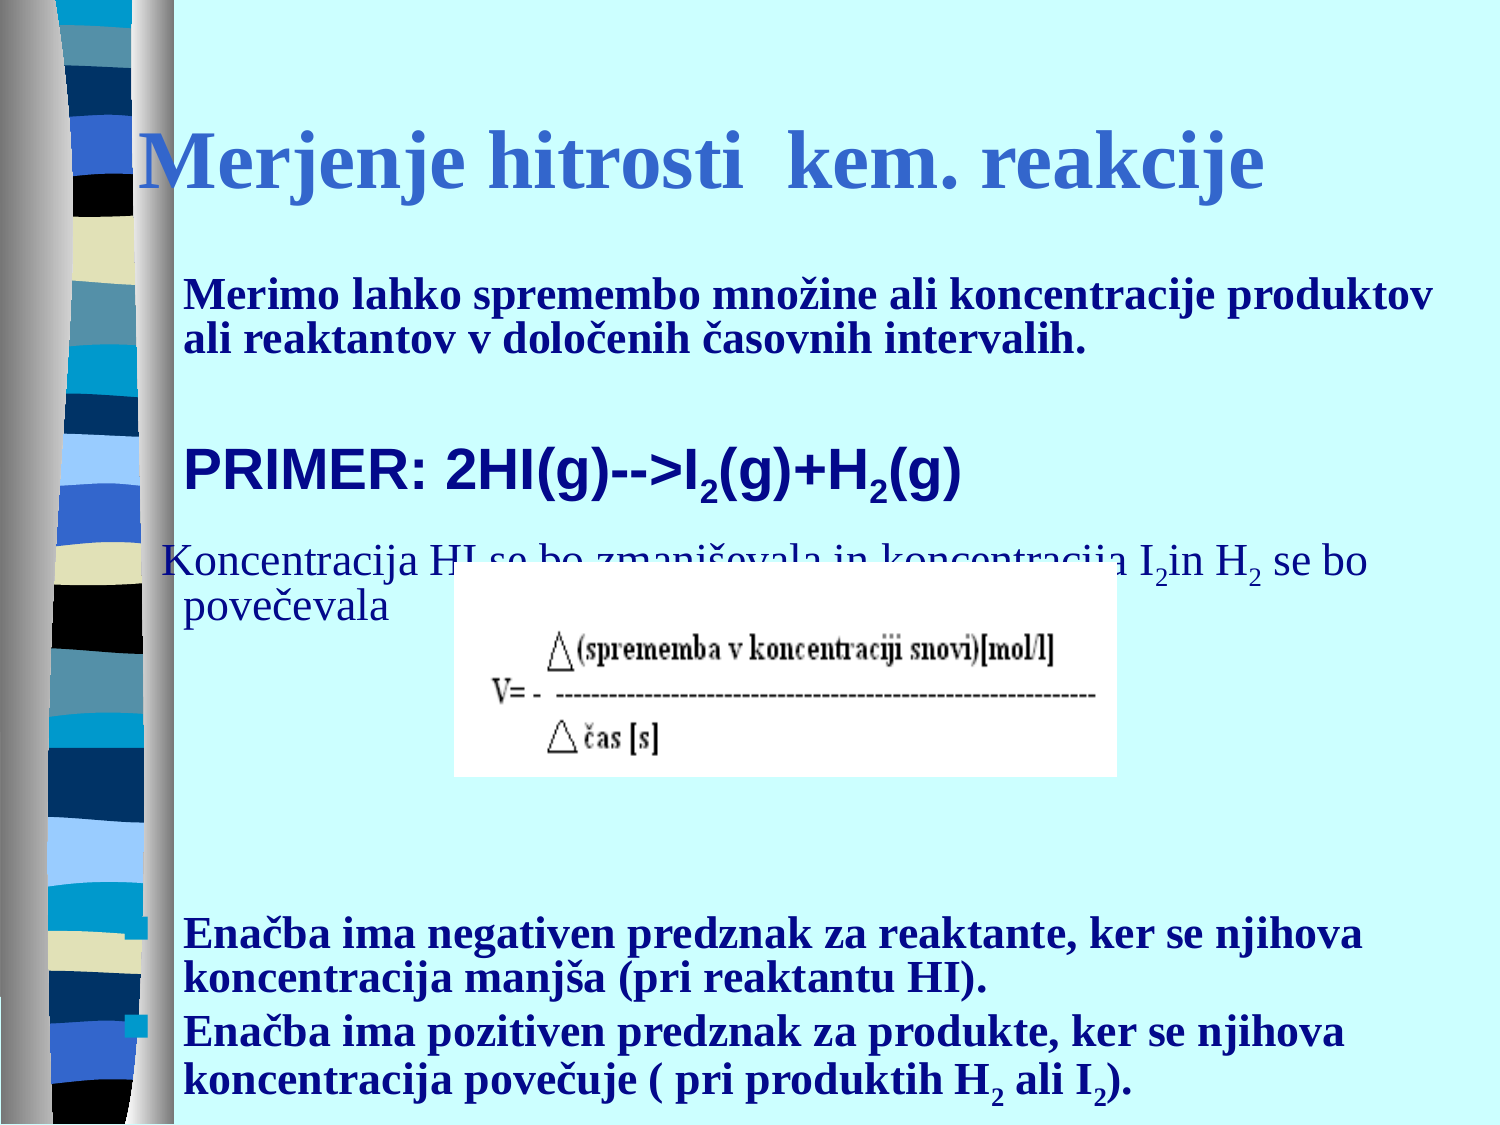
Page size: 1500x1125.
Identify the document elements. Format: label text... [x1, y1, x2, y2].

list Merimo lahko spremembo množine ali koncentracije produktov ali reaktantov v določenih časovnih intervalih. PRIMER: 2HI(g)-->I2(g)+H2(g) Koncentracija HI se bo zmanjševala in koncentracija I2in H2 se bo povečevala Enačba ima negativen predznak za reaktante, ker se njihova koncentracija manjša (pri reaktantu HI). Enačba ima pozitiven predznak za produkte, ker se njihova koncentracija povečuje ( pri produktih H2 ali I2). [112, 267, 1468, 1083]
picture [454, 562, 1117, 778]
title Merjenje hitrosti kem. reakcije [123, 78, 1399, 232]
